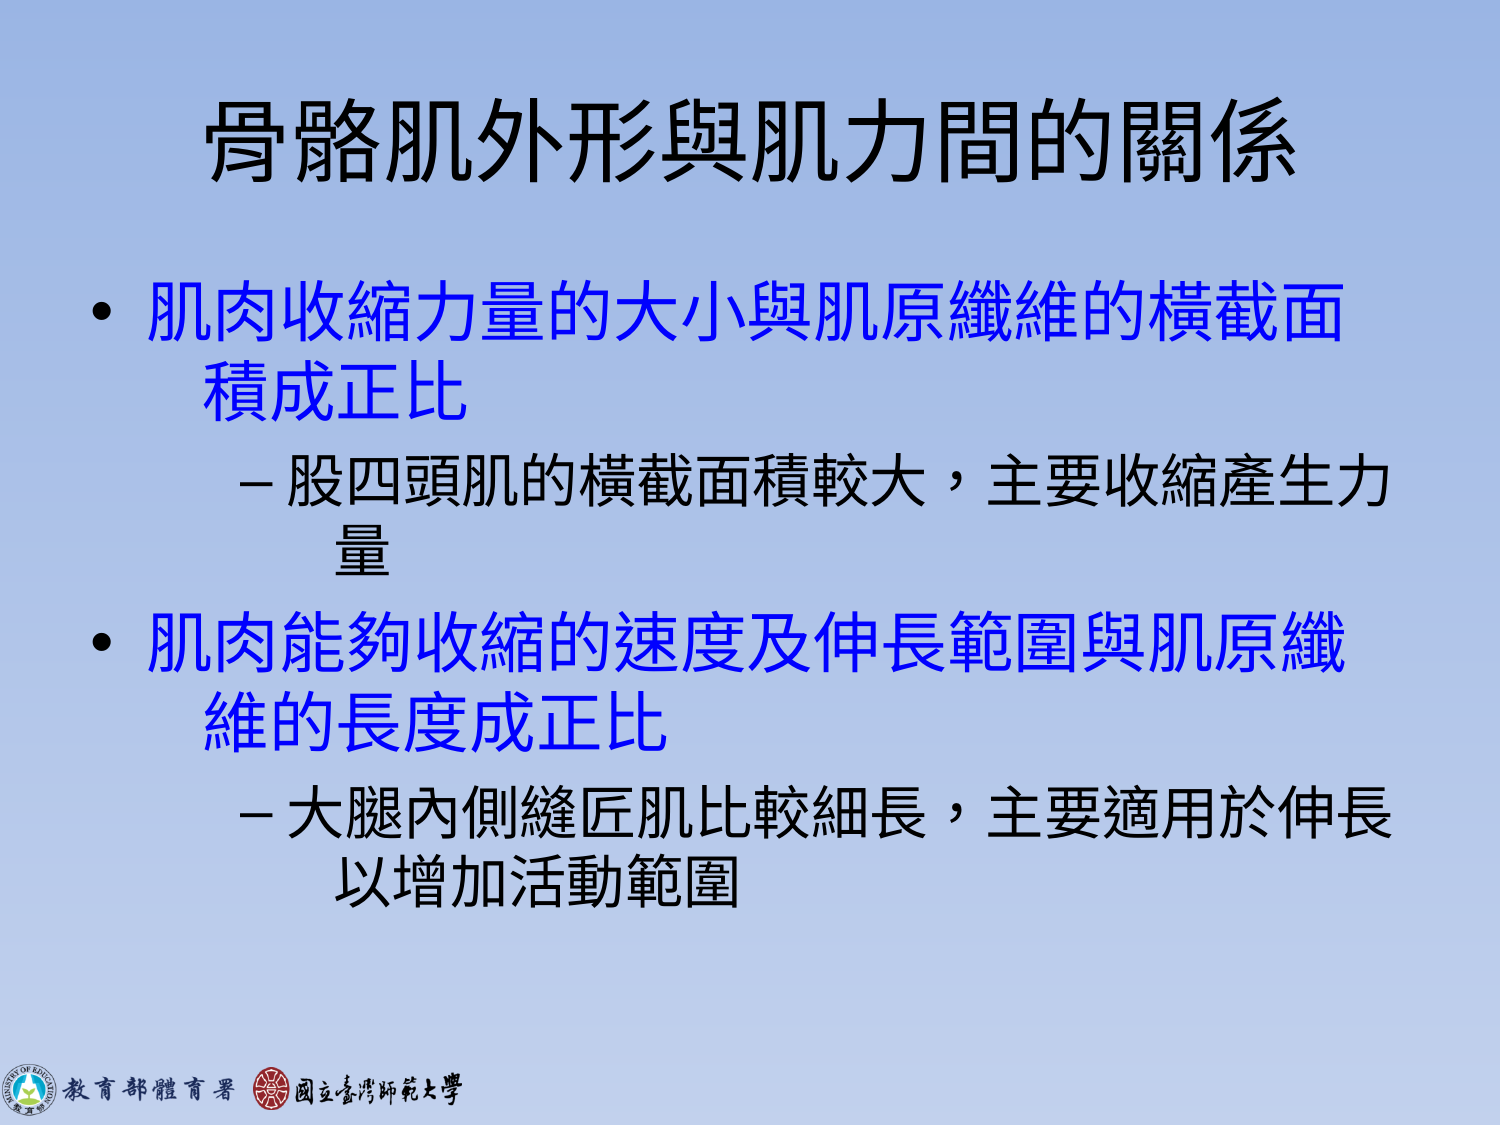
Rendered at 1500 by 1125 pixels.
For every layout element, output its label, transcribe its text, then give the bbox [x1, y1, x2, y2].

list 肌肉收縮力量的大小與肌原纖維的橫截面積成正比 股四頭肌的橫截面積較大，主要收縮產生力量 肌肉能夠收縮的速度及伸長範圍與肌原纖維的長度成正比 大腿內側縫匠肌比較細長，主要適用於伸長以增加活動範圍 [75, 262, 1426, 1005]
title 骨骼肌外形與肌力間的關係 [75, 45, 1426, 233]
